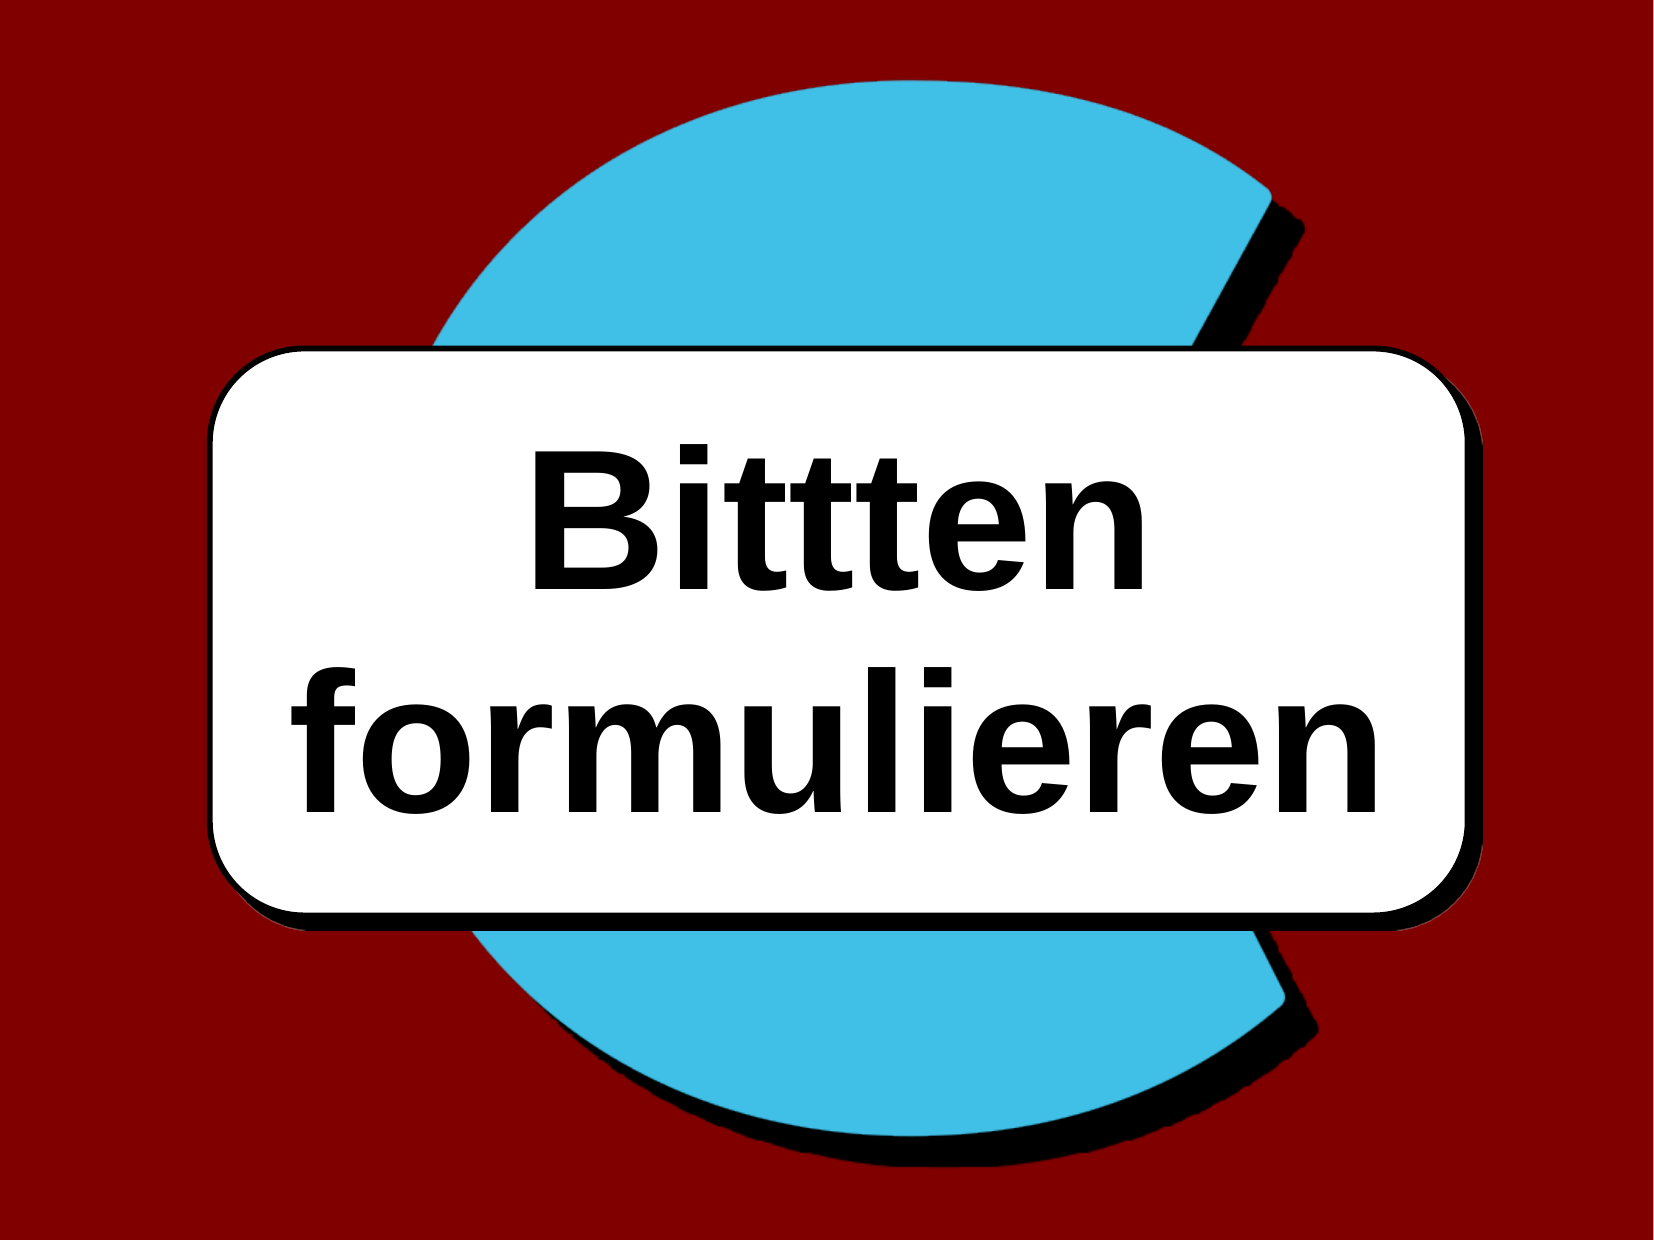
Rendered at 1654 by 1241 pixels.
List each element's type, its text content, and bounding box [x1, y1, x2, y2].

text_box Bittten formulieren [209, 348, 1468, 916]
picture [206, 0, 1447, 1189]
